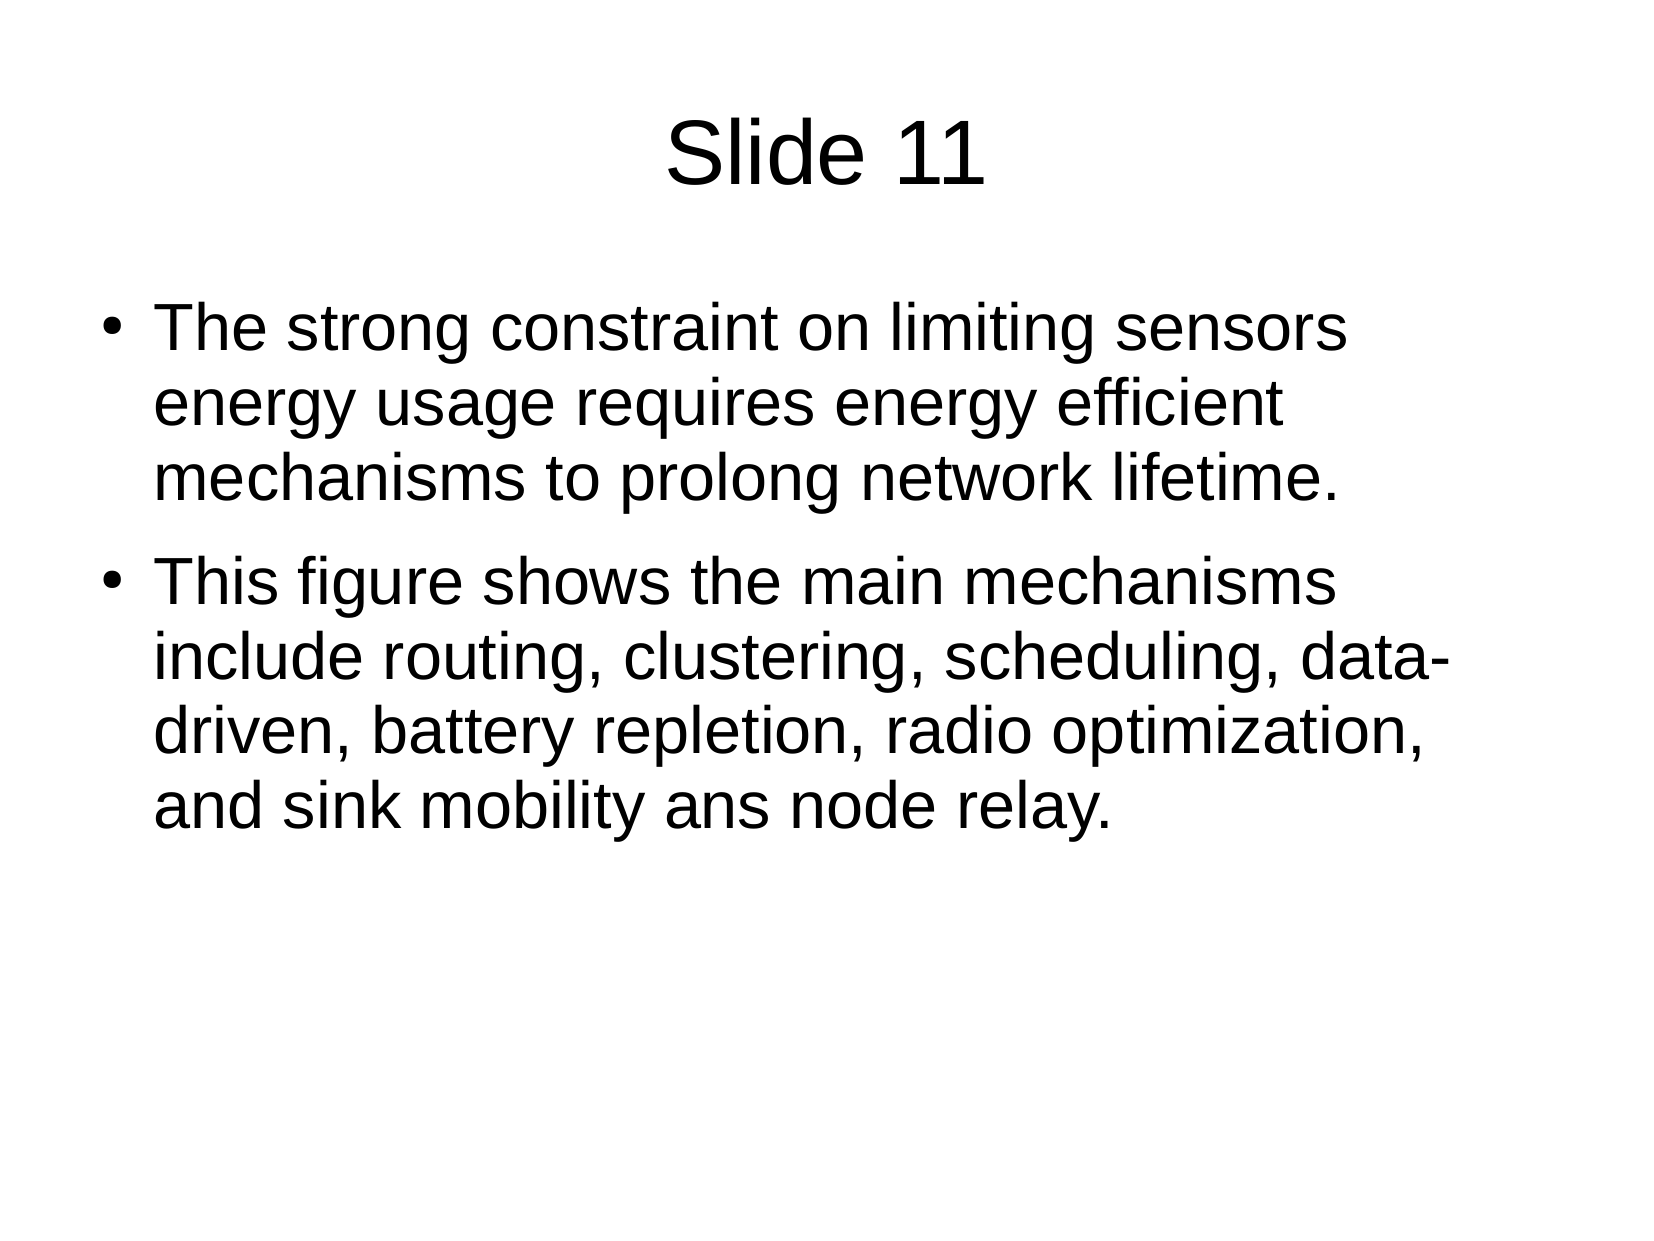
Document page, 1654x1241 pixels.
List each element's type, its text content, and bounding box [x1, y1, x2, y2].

list The strong constraint on limiting sensors energy usage requires energy efficient mechanisms to prolong network lifetime. This figure shows the main mechanisms include routing, clustering, scheduling, data-driven, battery repletion, radio optimization, and sink mobility ans node relay. [82, 290, 1538, 1010]
title Slide 11 [82, 49, 1571, 257]
